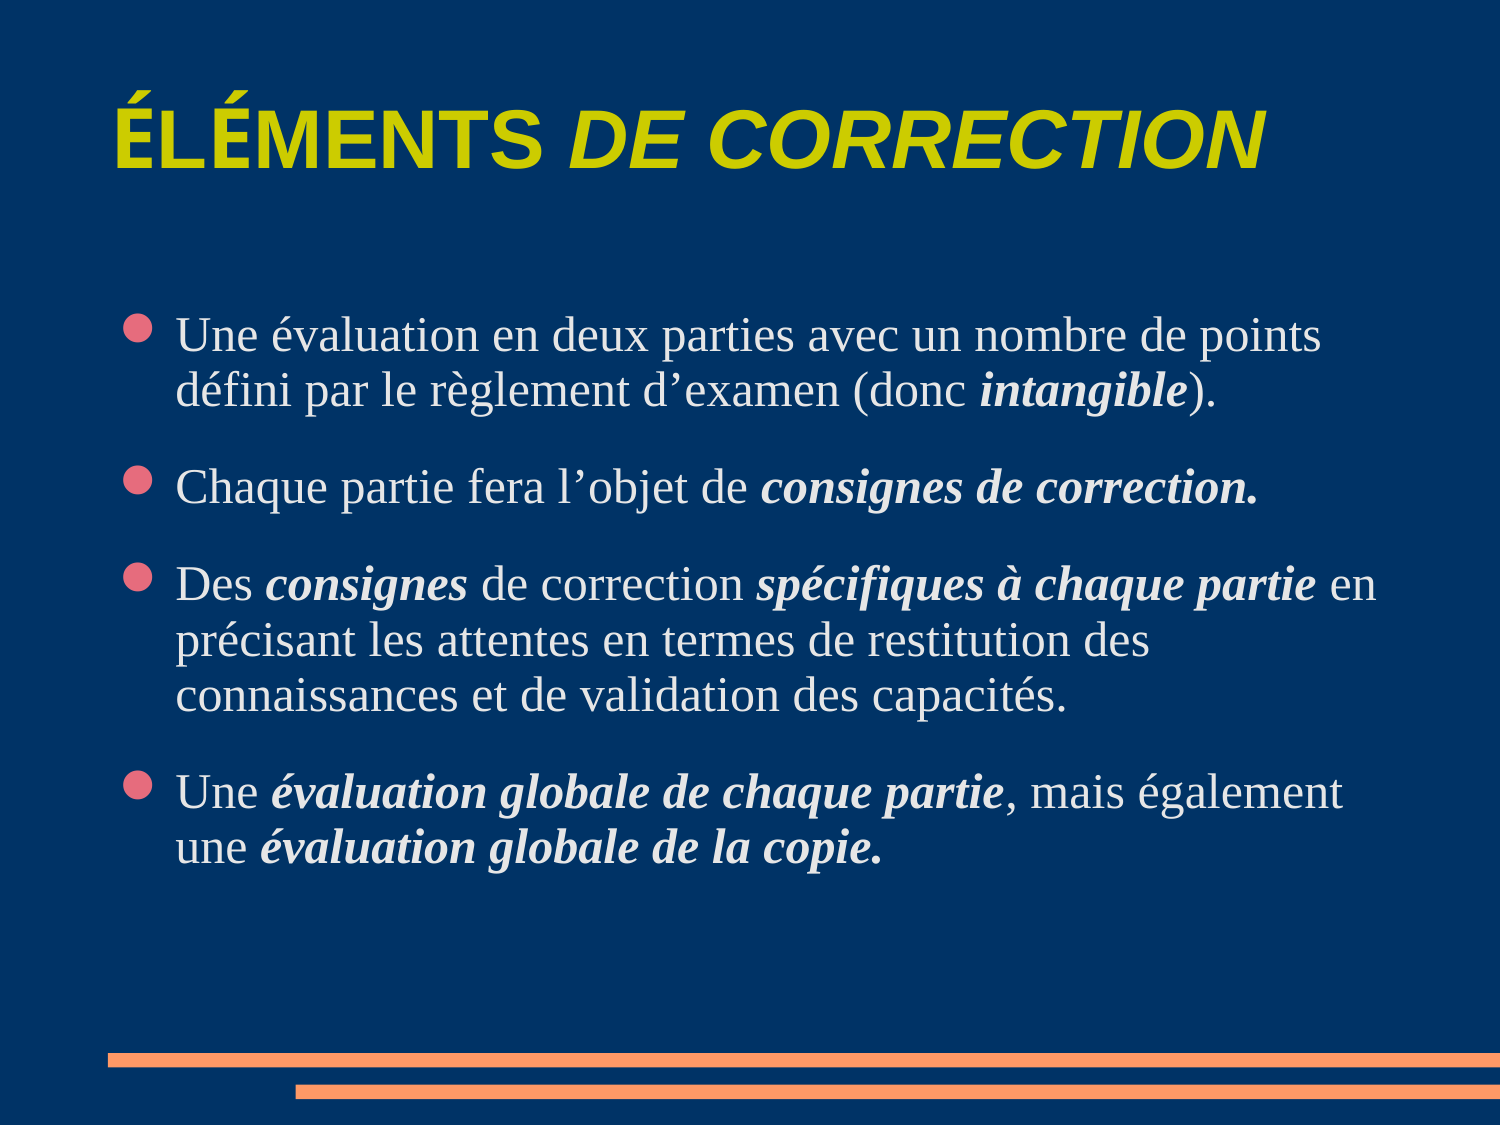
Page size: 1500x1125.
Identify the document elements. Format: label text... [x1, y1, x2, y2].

title ÉLÉMENTS DE CORRECTION [110, 49, 1392, 223]
list Une évaluation en deux parties avec un nombre de points défini par le règlement d’examen (donc intangible). Chaque partie fera l’objet de consignes de correction. Des consignes de correction spécifiques à chaque partie en précisant les attentes en termes de restitution des connaissances et de validation des capacités. Une évaluation globale de chaque partie, mais également une évaluation globale de la copie. [110, 292, 1416, 1063]
